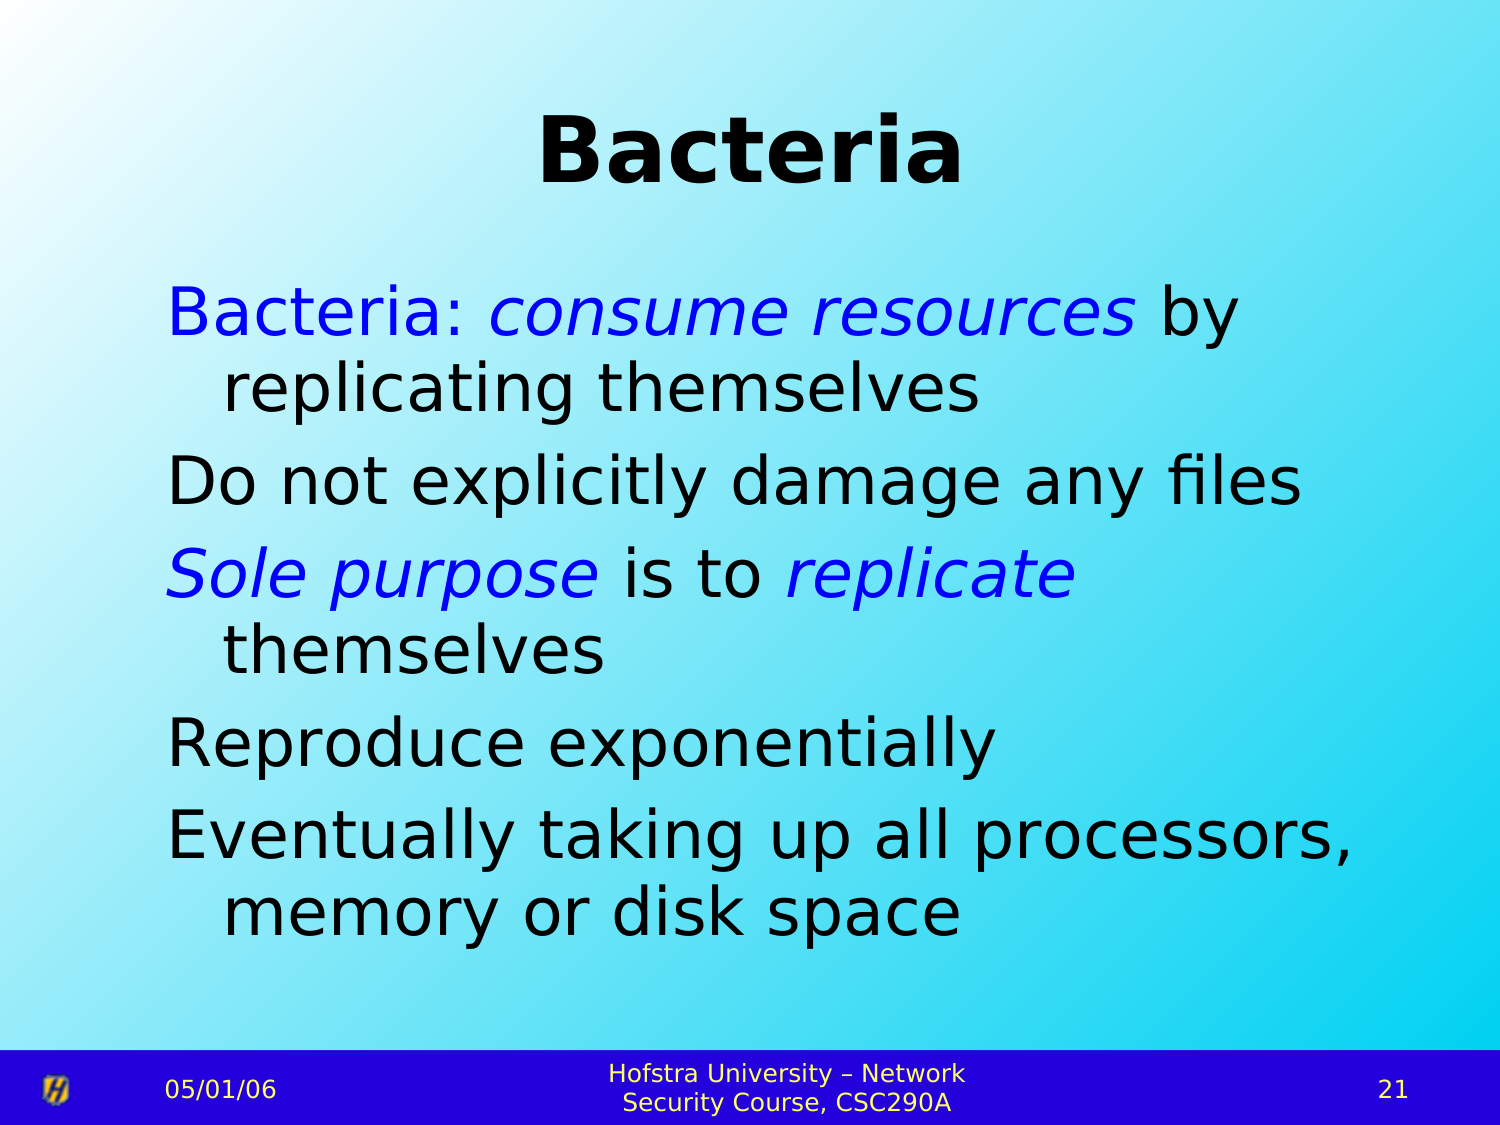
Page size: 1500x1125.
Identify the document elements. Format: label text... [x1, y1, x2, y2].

list Bacteria: consume resources by replicating themselves Do not explicitly damage any files Sole purpose is to replicate themselves Reproduce exponentially Eventually taking up all processors, memory or disk space [151, 266, 1427, 960]
title Bacteria [112, 84, 1391, 212]
picture [37, 1072, 76, 1110]
